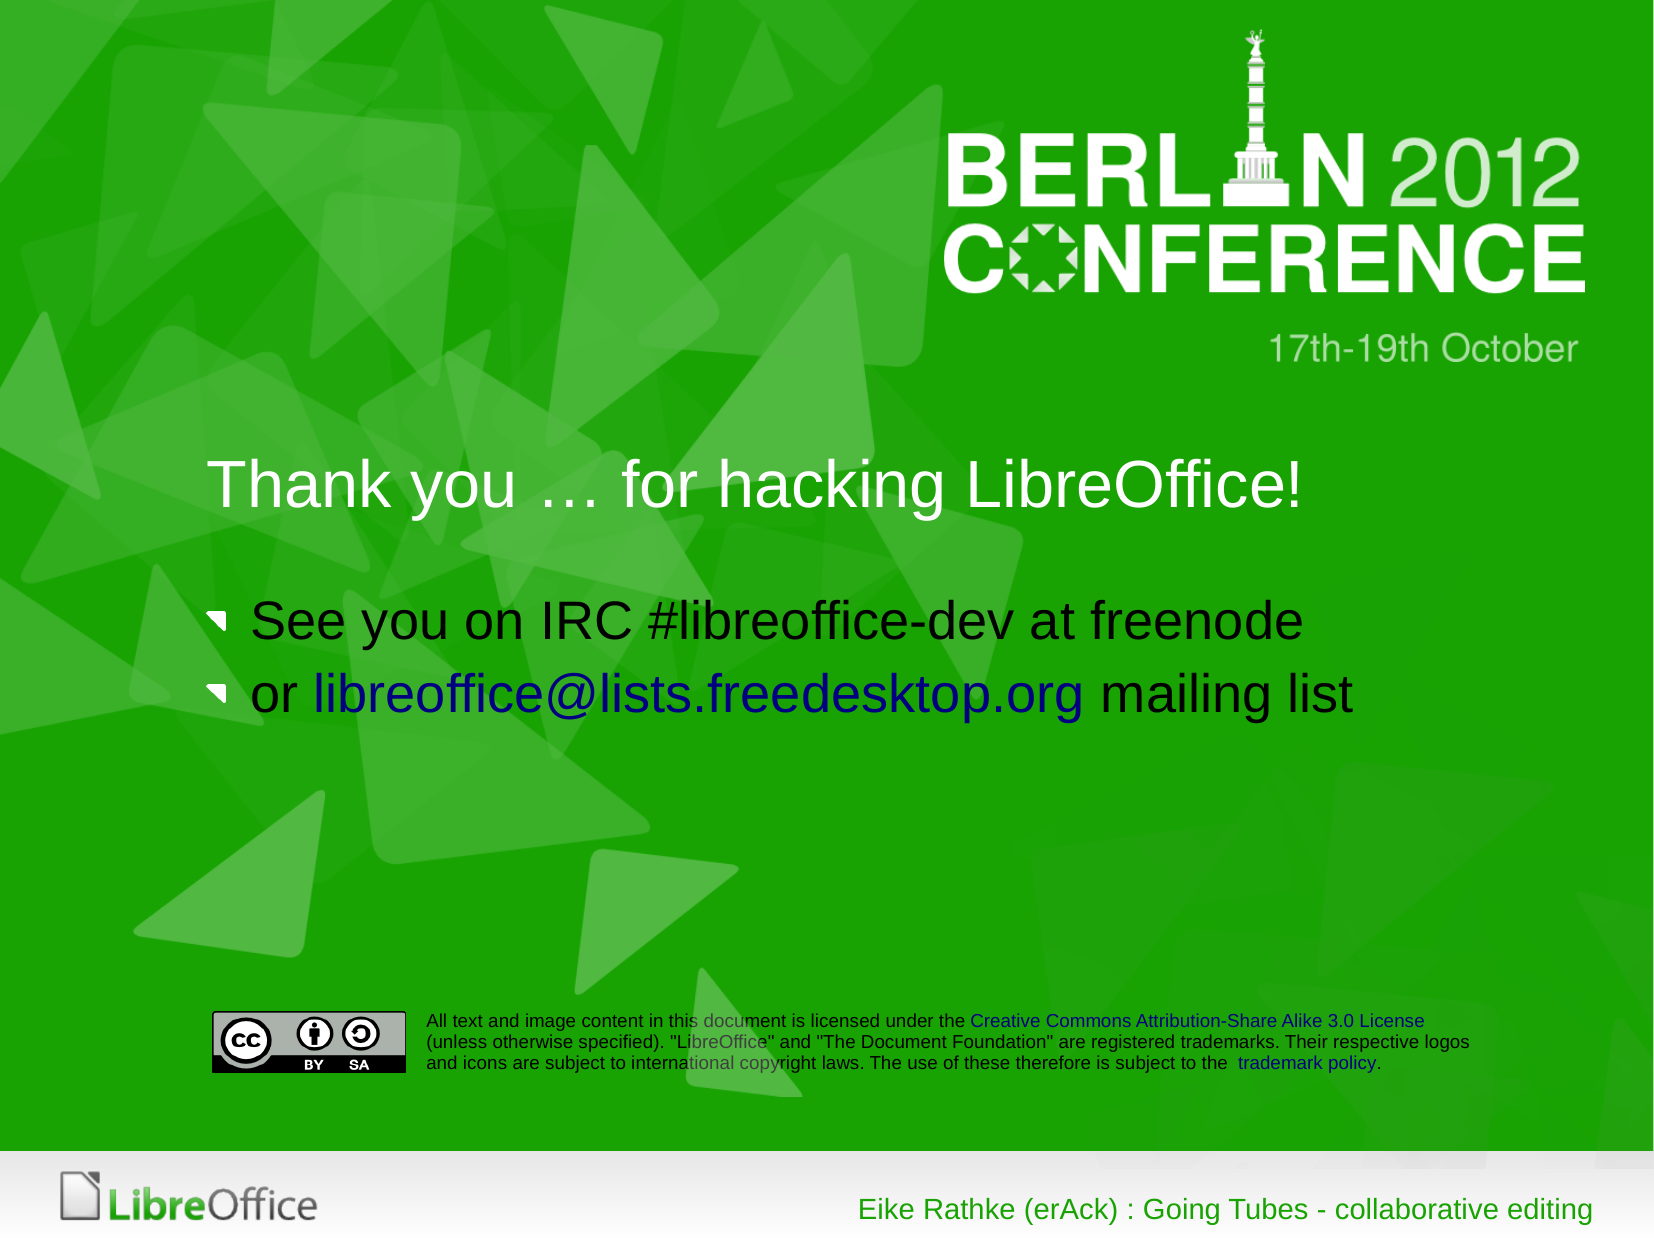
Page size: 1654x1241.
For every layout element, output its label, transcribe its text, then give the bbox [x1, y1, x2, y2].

title Thank you … for hacking LibreOffice! [206, 395, 1477, 573]
picture [41, 1152, 337, 1240]
picture [0, 0, 1654, 1169]
list See you on IRC #libreoffice-dev at freenode or libreoffice@lists.freedesktop.org mailing list [206, 590, 1477, 945]
